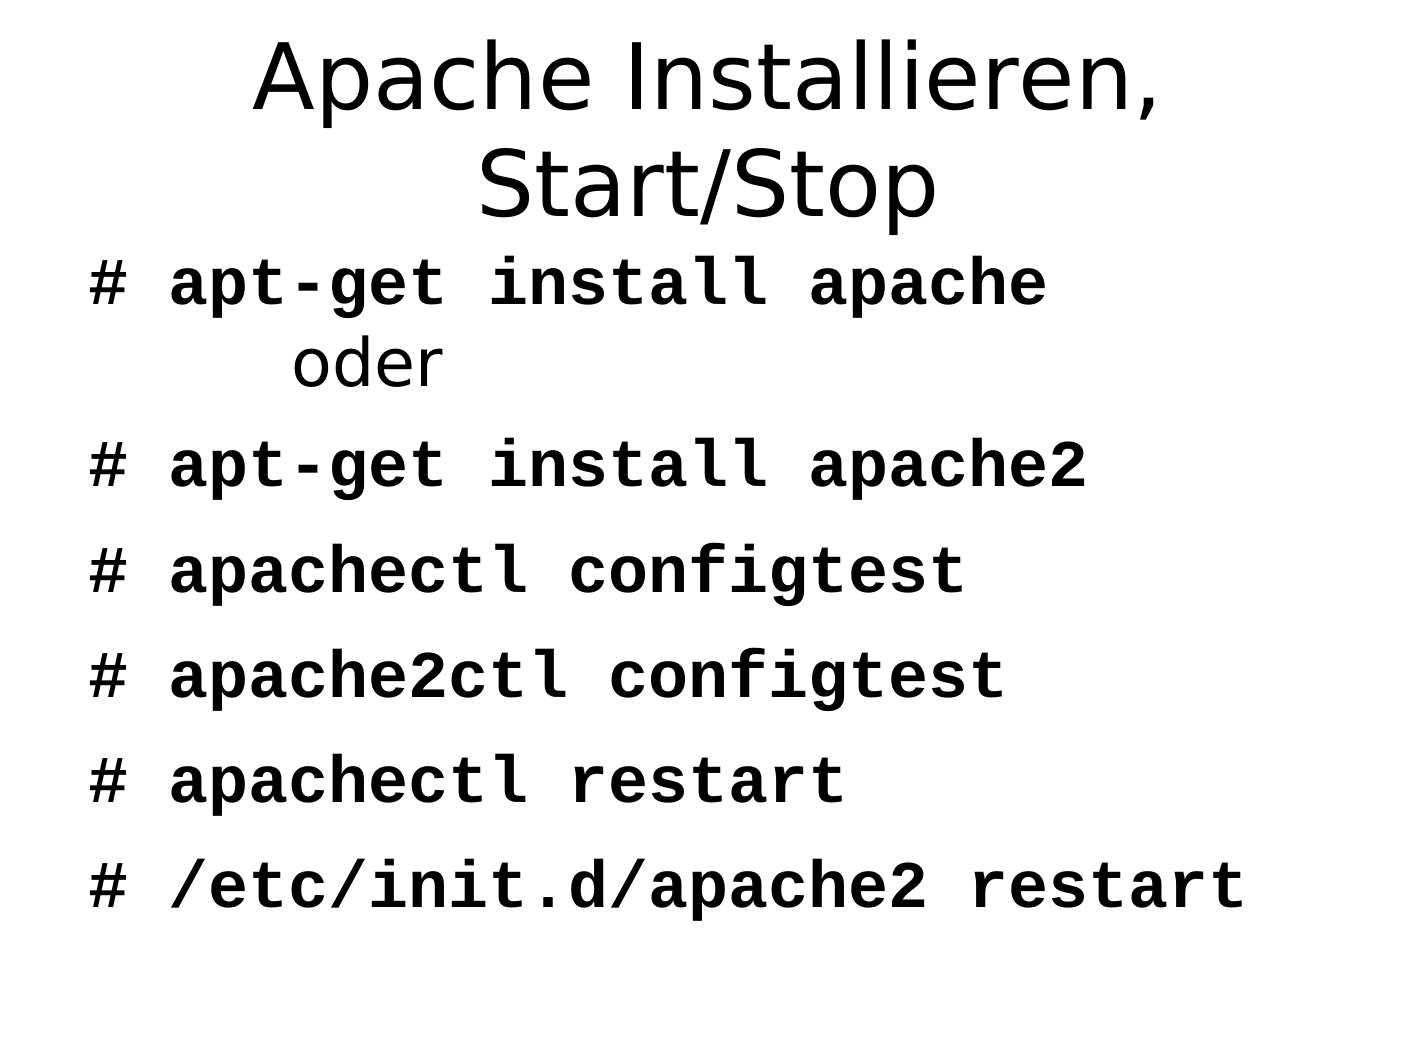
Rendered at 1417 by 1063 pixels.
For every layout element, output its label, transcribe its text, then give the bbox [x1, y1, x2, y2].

list # apt-get install apache oder # apt-get install apache2 # apachectl configtest # apache2ctl configtest # apachectl restart # /etc/init.d/apache2 restart [70, 248, 1346, 936]
title Apache Installieren, Start/Stop [70, 23, 1346, 239]
